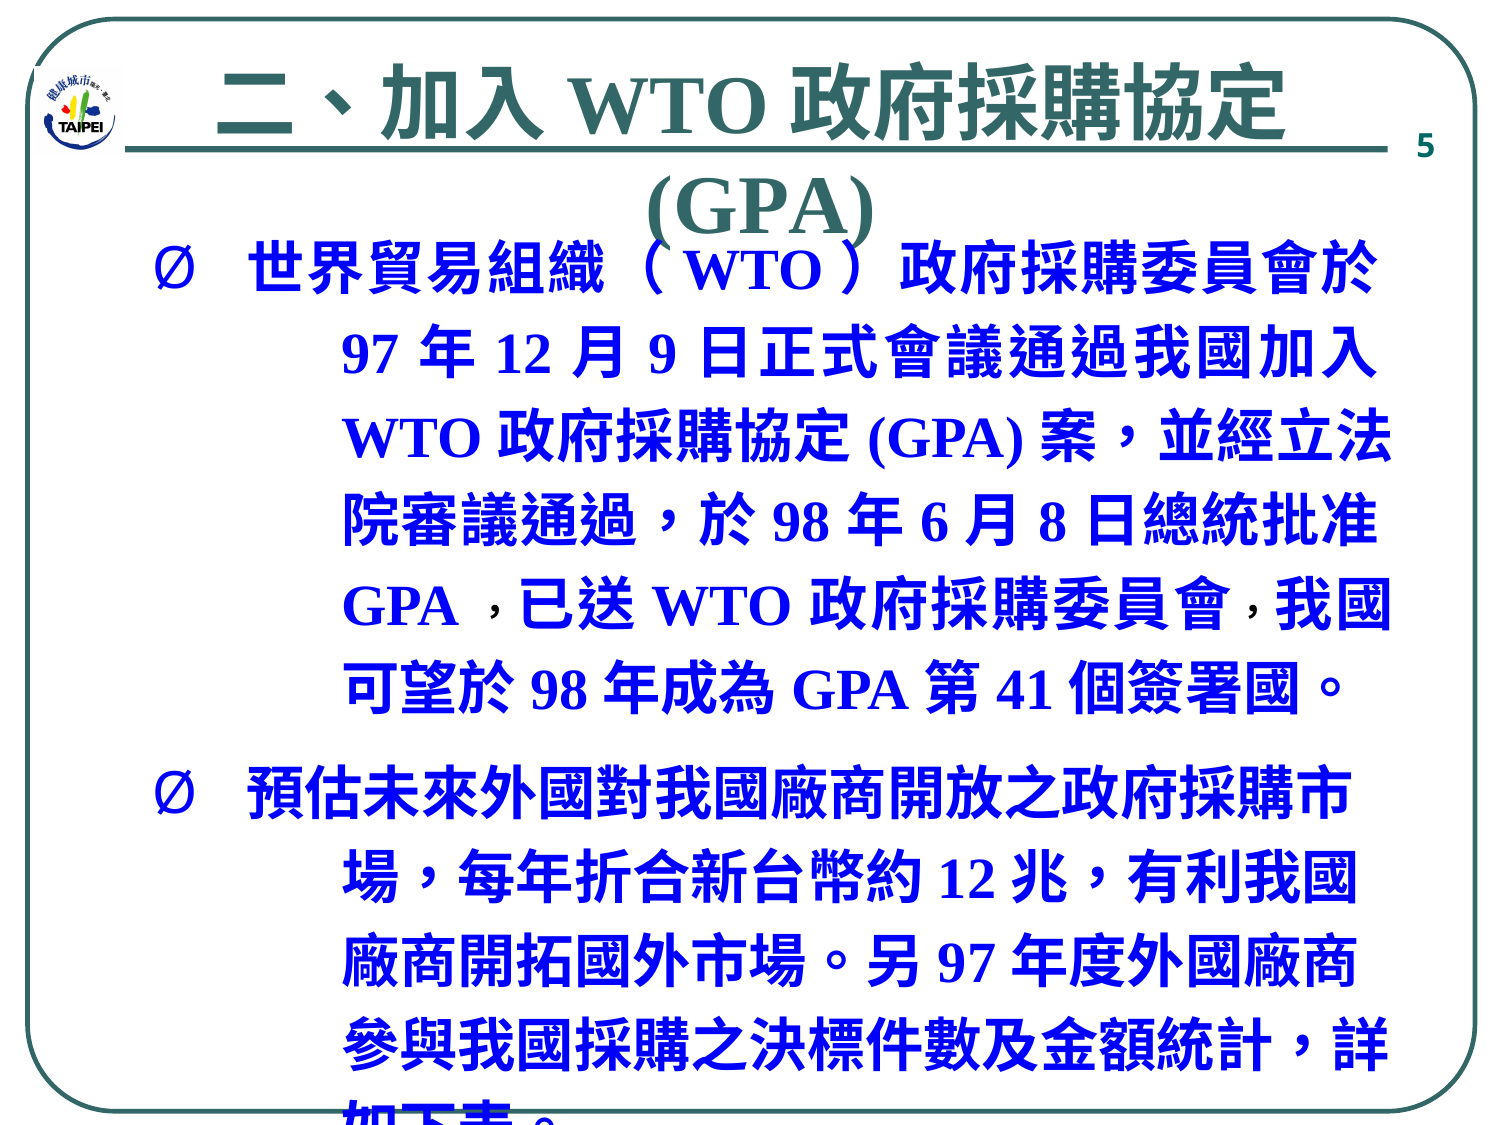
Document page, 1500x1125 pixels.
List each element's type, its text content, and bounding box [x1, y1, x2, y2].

text_box 世界貿易組織（WTO）政府採購委員會於97年12月9日正式會議通過我國加入WTO政府採購協定(GPA)案，並經立法院審議通過，於98年6月8日總統批准GPA，已送WTO政府採購委員會，我國可望於98年成為GPA第41個簽署國。 預估未來外國對我國廠商開放之政府採購市場，每年折合新台幣約12兆，有利我國廠商開拓國外市場。另97年度外國廠商參與我國採購之決標件數及金額統計，詳如下表。 [137, 210, 1409, 1082]
title 二、加入WTO政府採購協定(GPA) [88, 42, 1435, 149]
